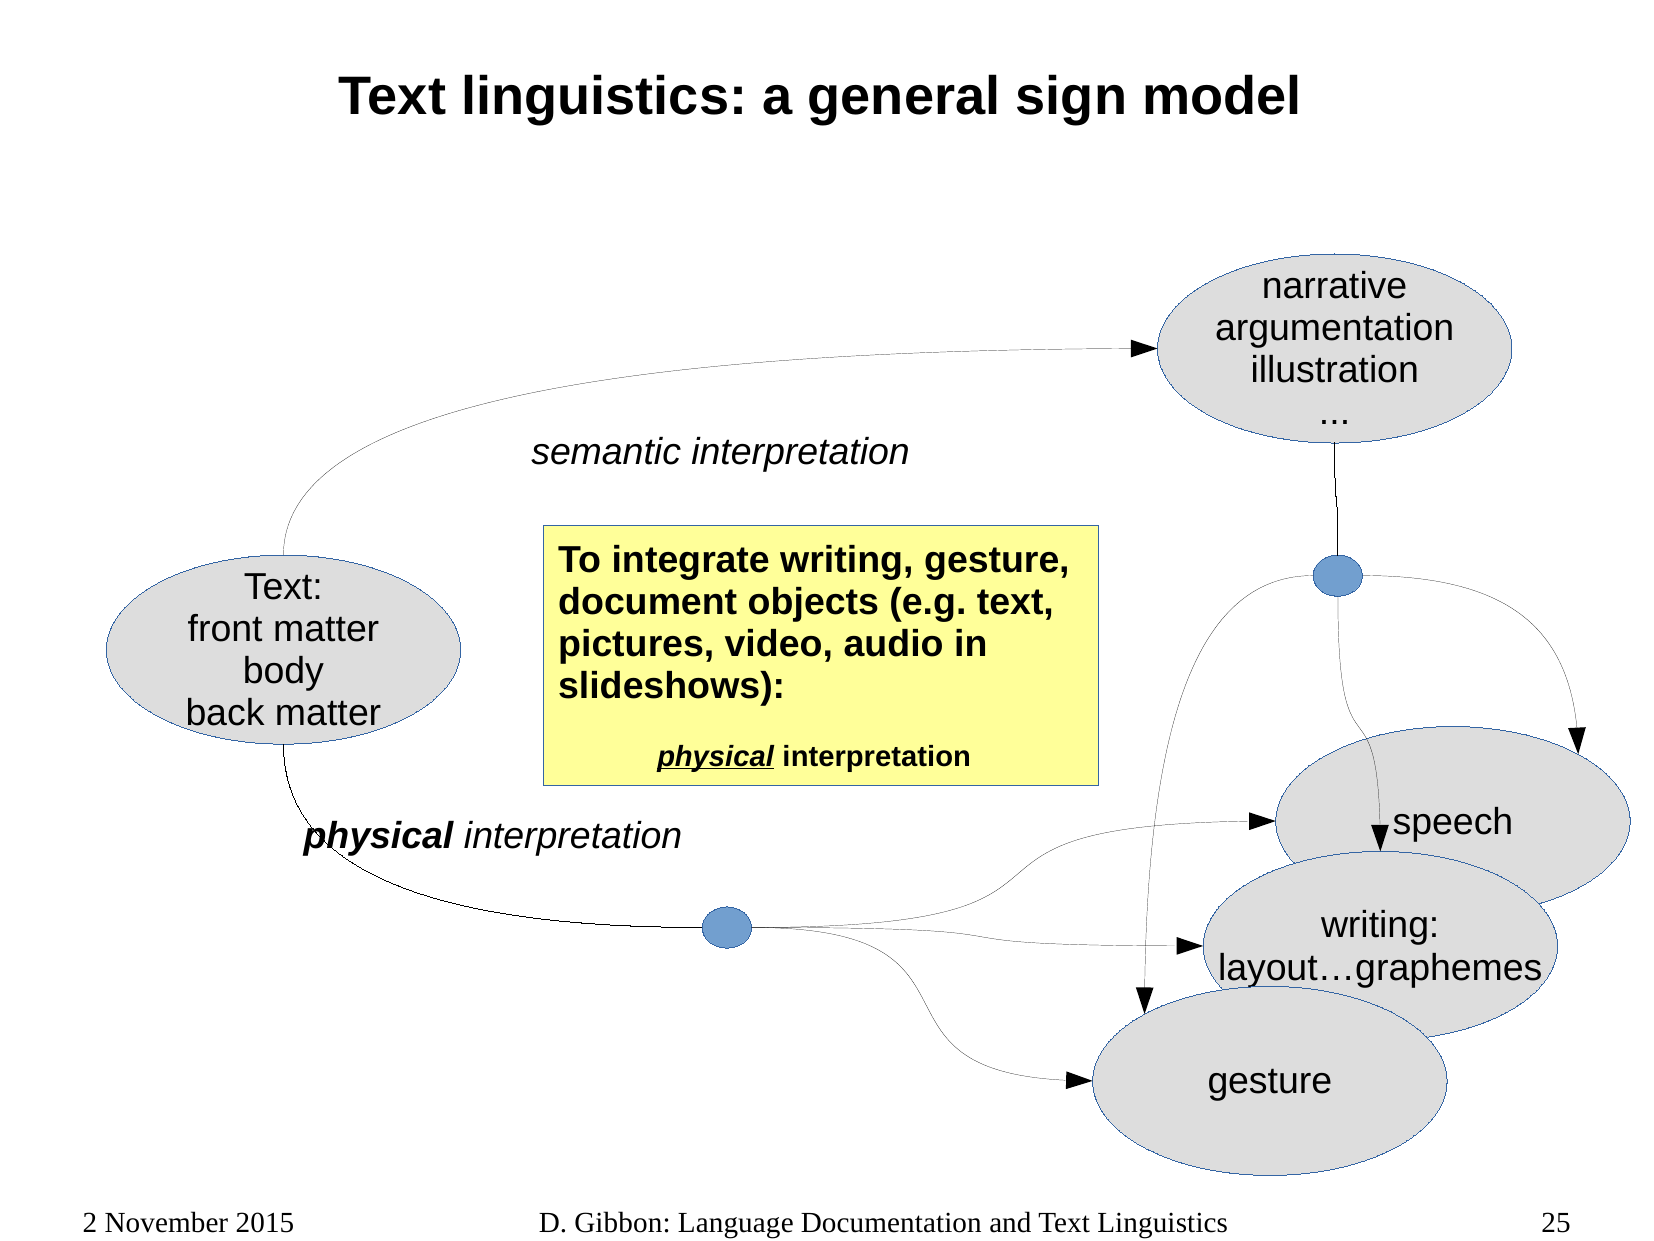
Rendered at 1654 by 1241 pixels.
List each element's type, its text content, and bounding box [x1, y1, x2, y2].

text_box To integrate writing, gesture, document objects (e.g. text, pictures, video, audio in slideshows): physical interpretation [543, 525, 1099, 786]
text_box writing: layout…graphemes [1203, 851, 1558, 1038]
text_box speech [1367, 726, 1631, 904]
text_box [702, 906, 752, 949]
text_box [1313, 555, 1363, 597]
text_box narrative argumentation illustration ... [1157, 253, 1512, 444]
title Text linguistics: a general sign model [11, 49, 1630, 142]
text_box Text: front matter body back matter [106, 555, 461, 745]
text_box gesture [1092, 986, 1448, 1176]
text_box speech [1275, 738, 1379, 863]
